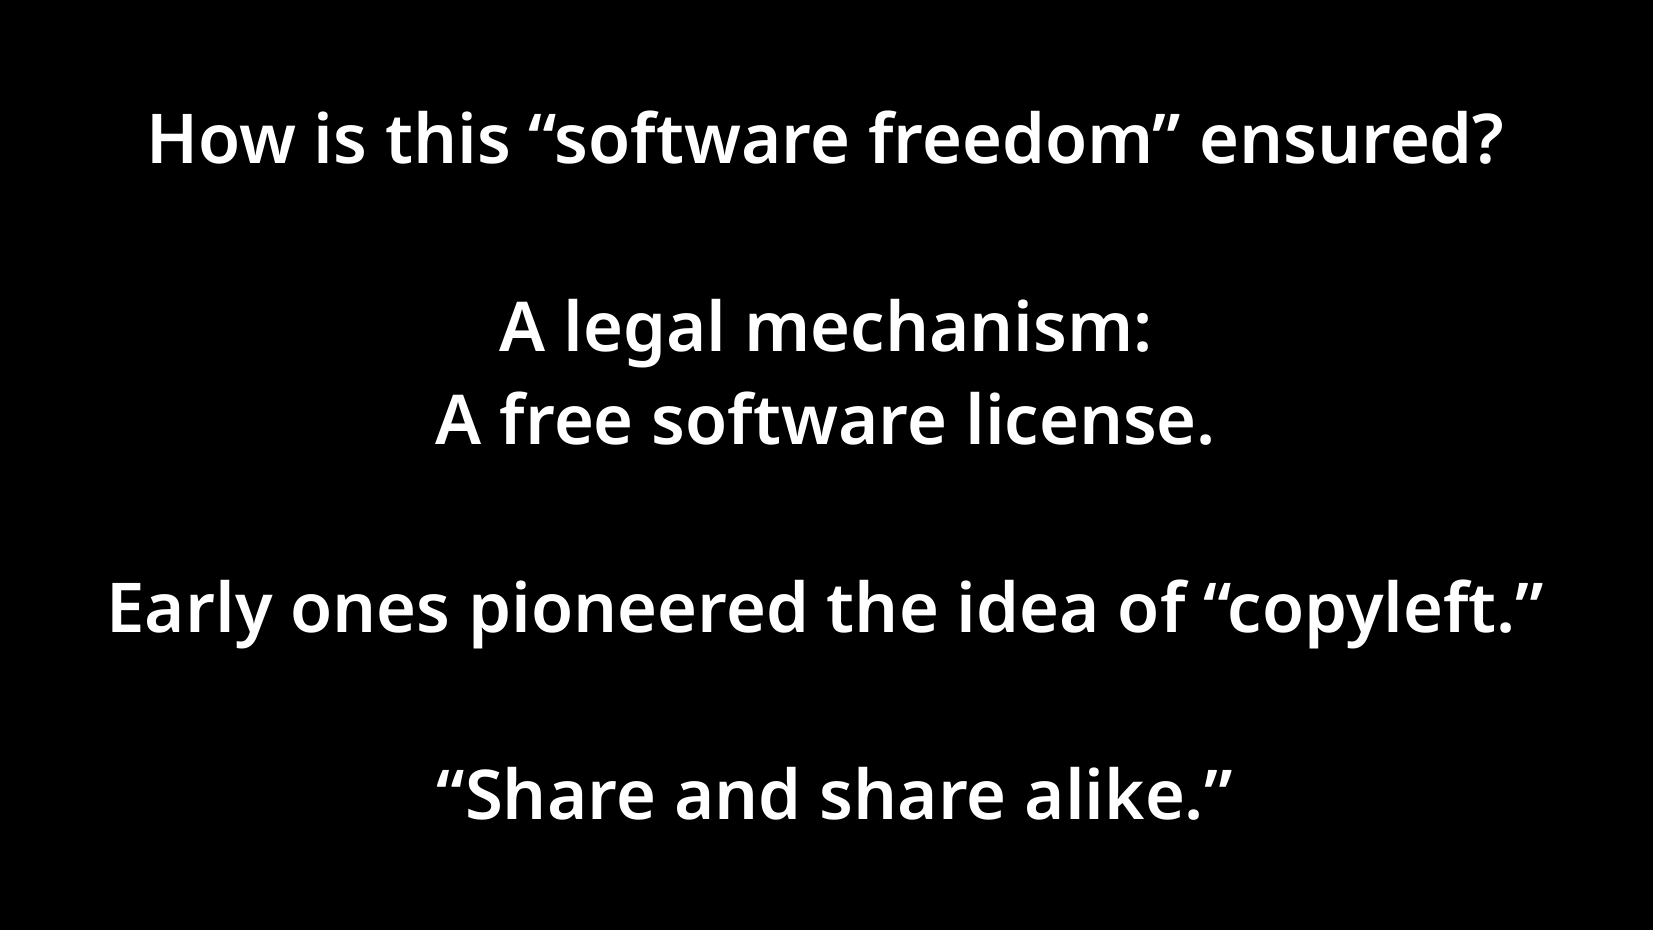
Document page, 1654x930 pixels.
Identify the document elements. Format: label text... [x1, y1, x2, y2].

title How is this “software freedom” ensured? A legal mechanism: A free software license. Early ones pioneered the idea of “copyleft.” “Share and share alike.” [82, 130, 1571, 800]
